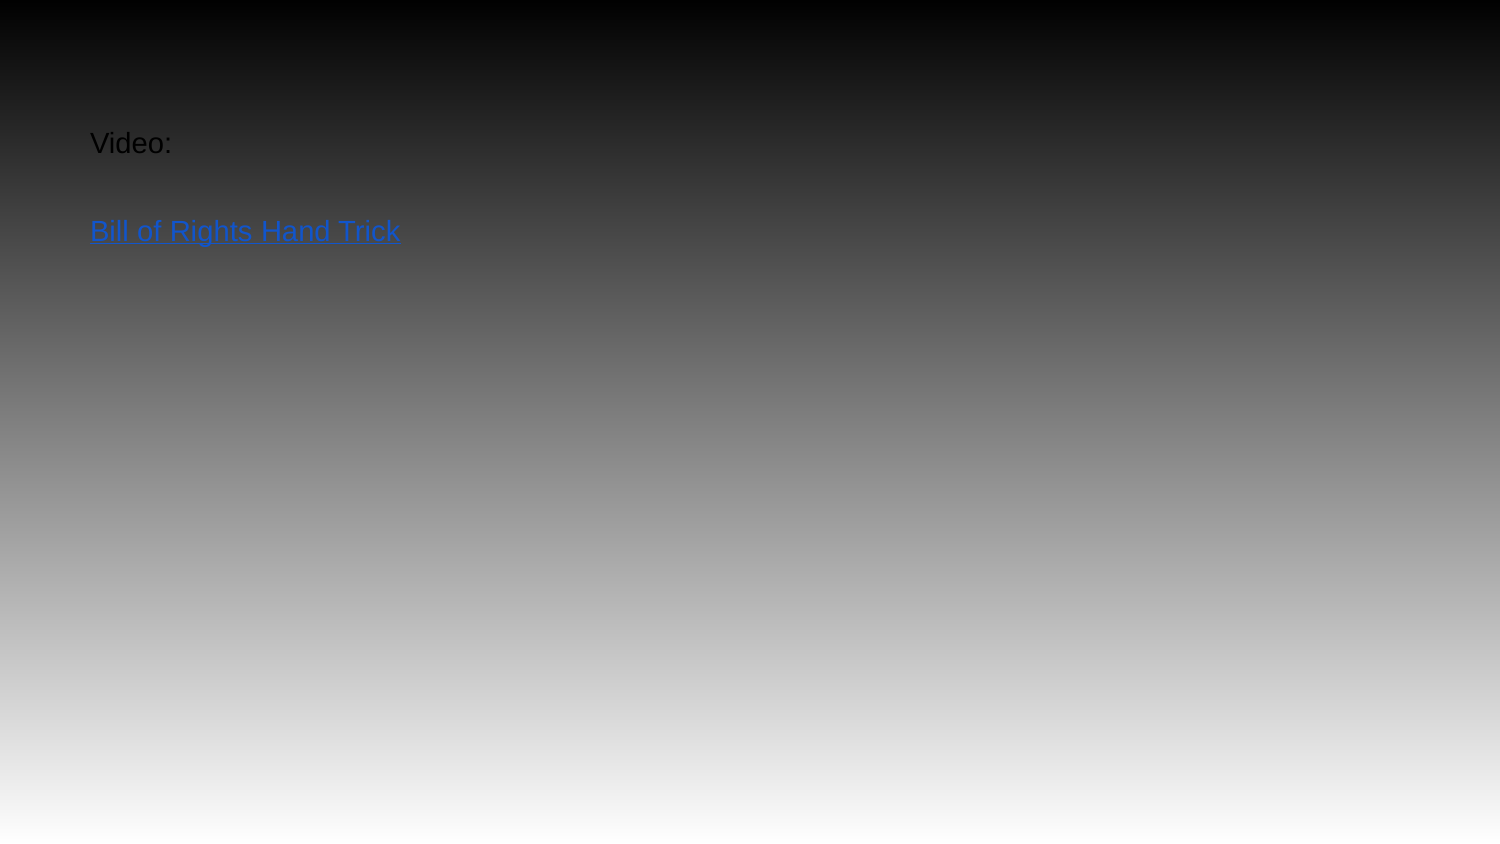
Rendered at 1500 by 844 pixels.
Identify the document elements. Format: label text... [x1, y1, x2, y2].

list Bill of Rights Hand Trick [75, 196, 1425, 808]
title Video: [75, 33, 1425, 175]
